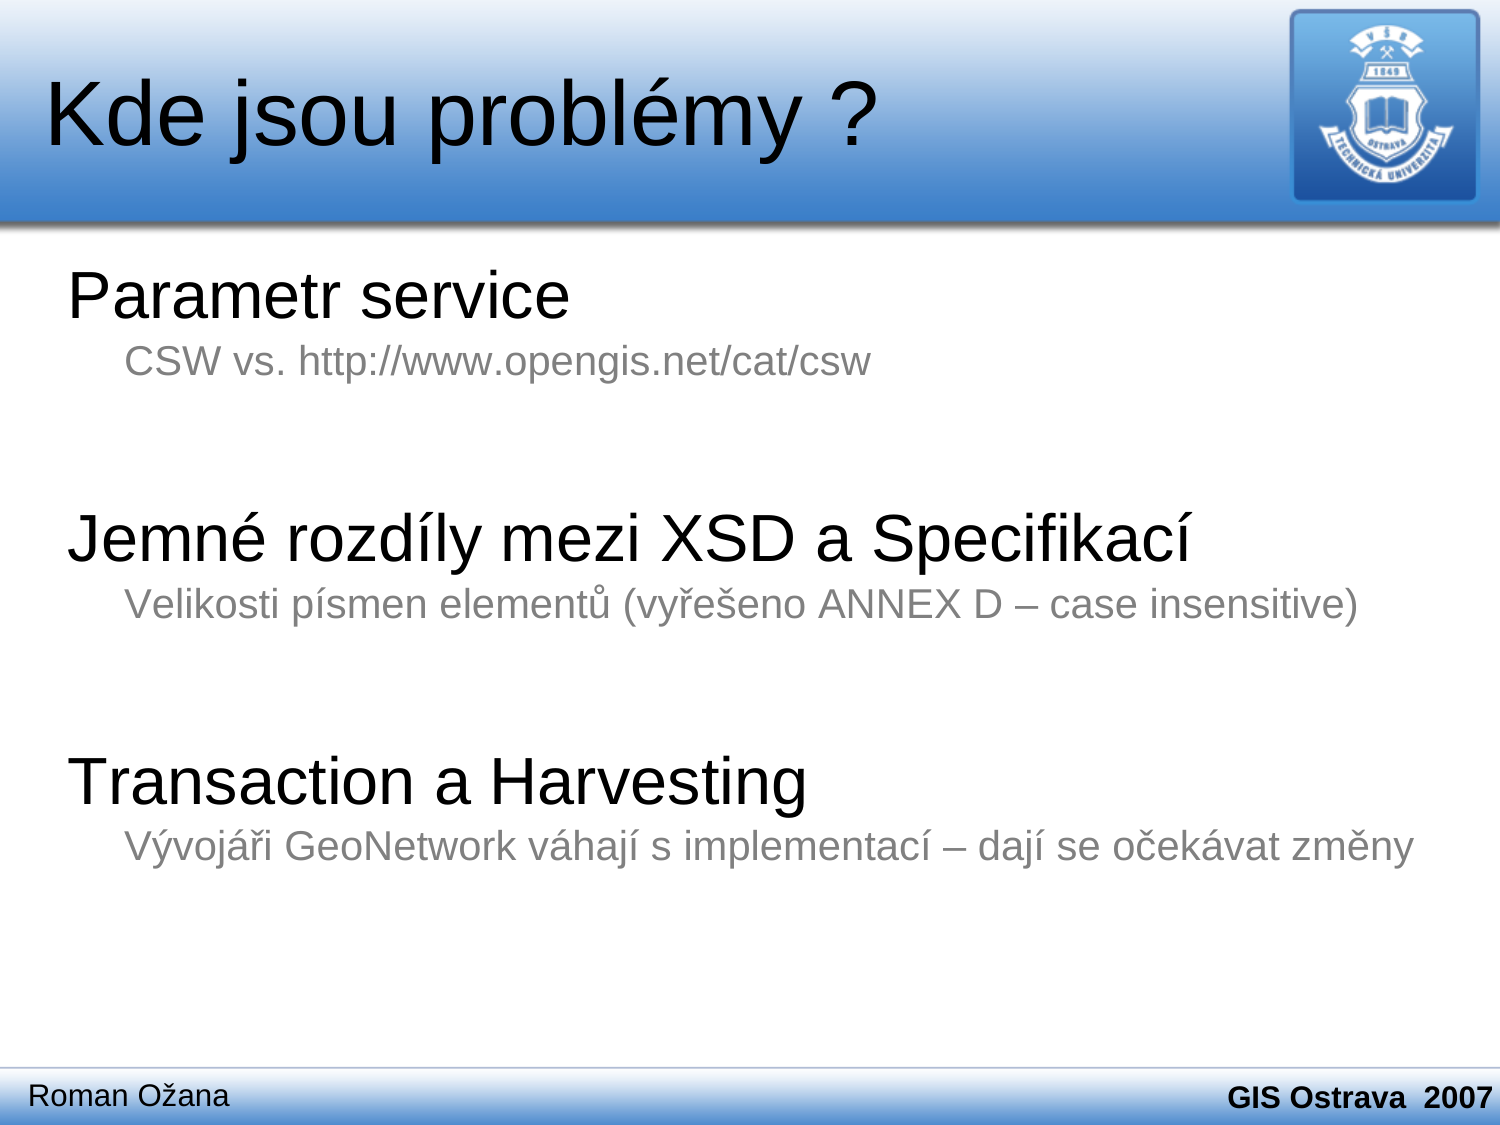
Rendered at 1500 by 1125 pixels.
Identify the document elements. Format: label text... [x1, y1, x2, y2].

title Kde jsou problémy ? [29, 31, 1235, 197]
picture [0, 0, 1500, 1125]
list Parametr service CSW vs. http://www.opengis.net/cat/csw Jemné rozdíly mezi XSD a Specifikací Velikosti písmen elementů (vyřešeno ANNEX D – case insensitive) Transaction a Harvesting Vývojáři GeoNetwork váhají s implementací – dají se očekávat změny [53, 243, 1471, 1059]
